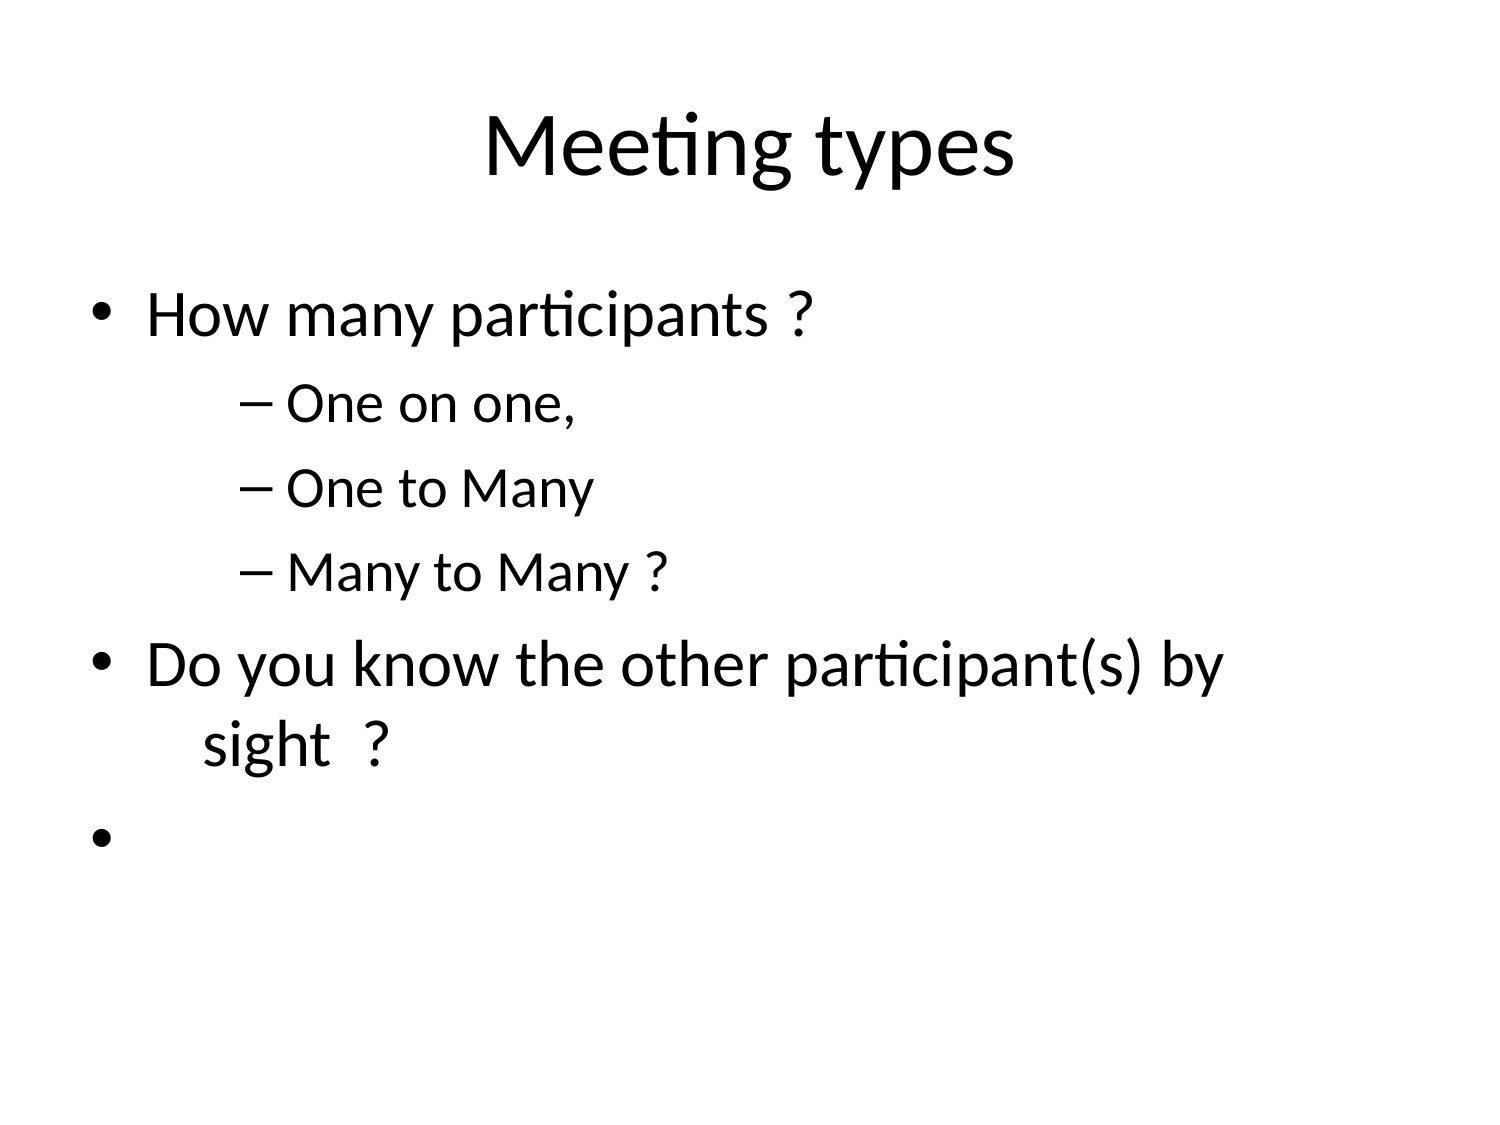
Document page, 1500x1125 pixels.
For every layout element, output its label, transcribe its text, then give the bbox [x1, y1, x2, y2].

title Meeting types [75, 45, 1426, 233]
list How many participants ? One on one, One to Many Many to Many ? Do you know the other participant(s) by sight ? [75, 262, 1426, 1005]
